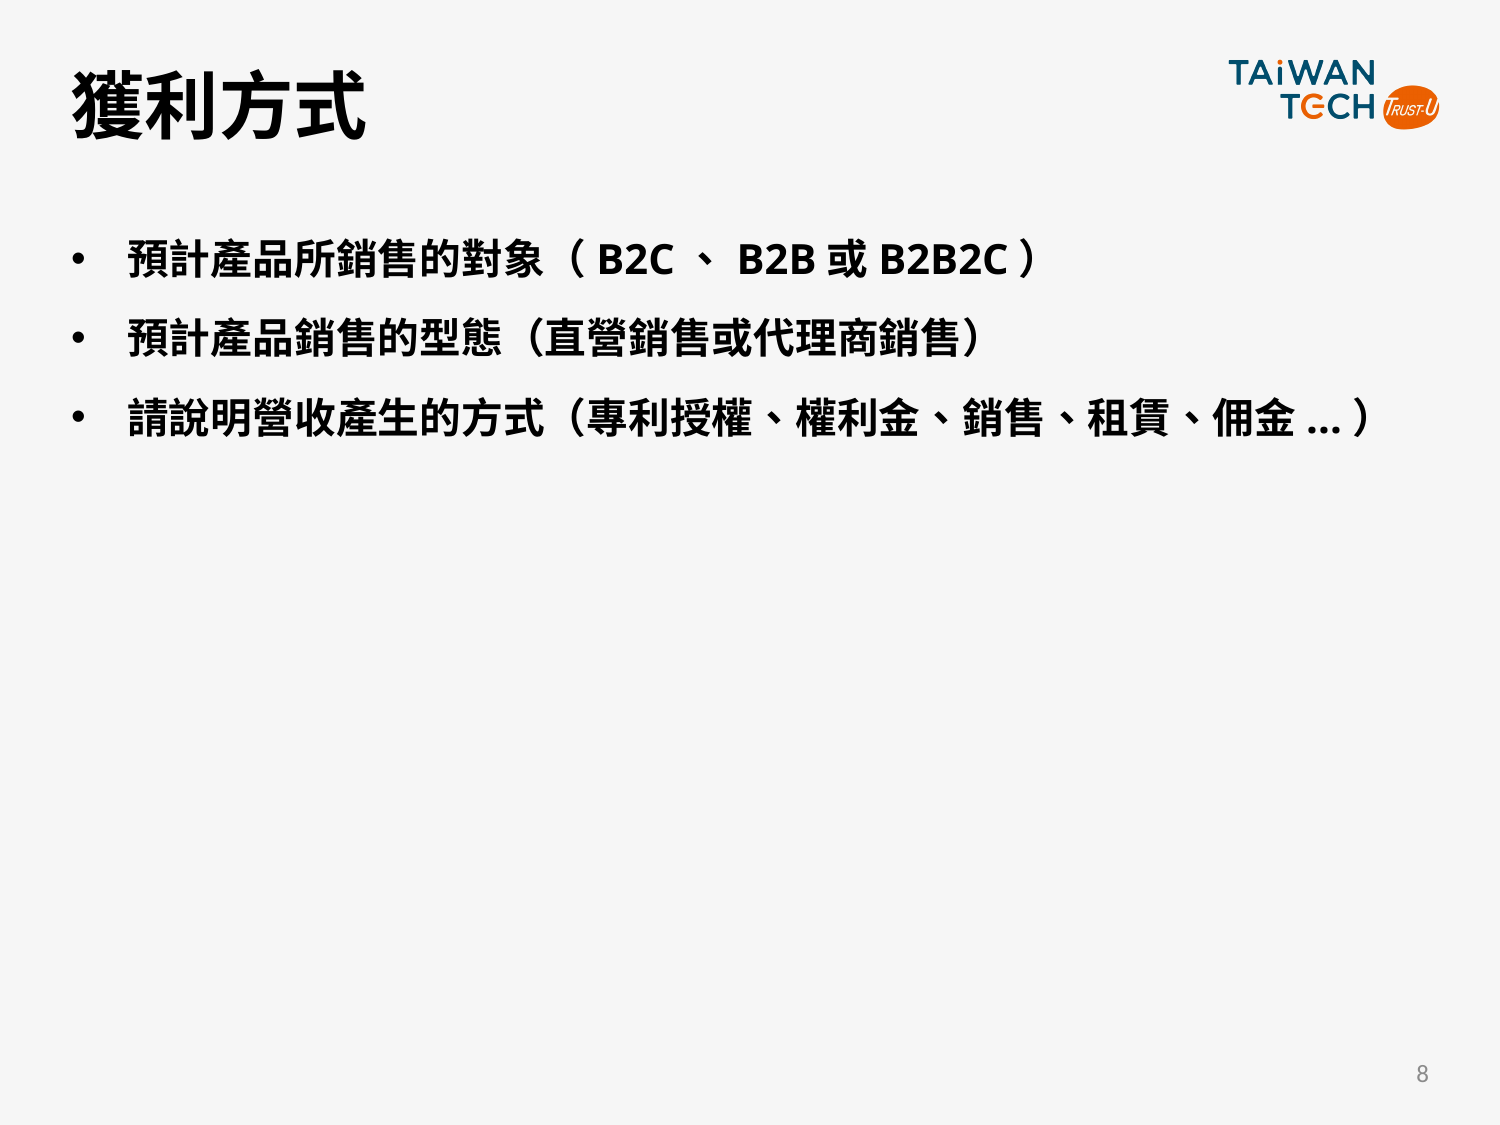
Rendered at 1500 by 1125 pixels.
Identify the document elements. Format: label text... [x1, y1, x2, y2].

list 預計產品所銷售的對象（B2C、B2B或B2B2C） 預計產品銷售的型態（直營銷售或代理商銷售） 請說明營收產生的方式（專利授權、權利金、銷售、租賃、佣金...） [55, 200, 1444, 1021]
title 獲利方式 [55, 33, 1444, 156]
slide_number <編號> [1106, 1042, 1445, 1103]
